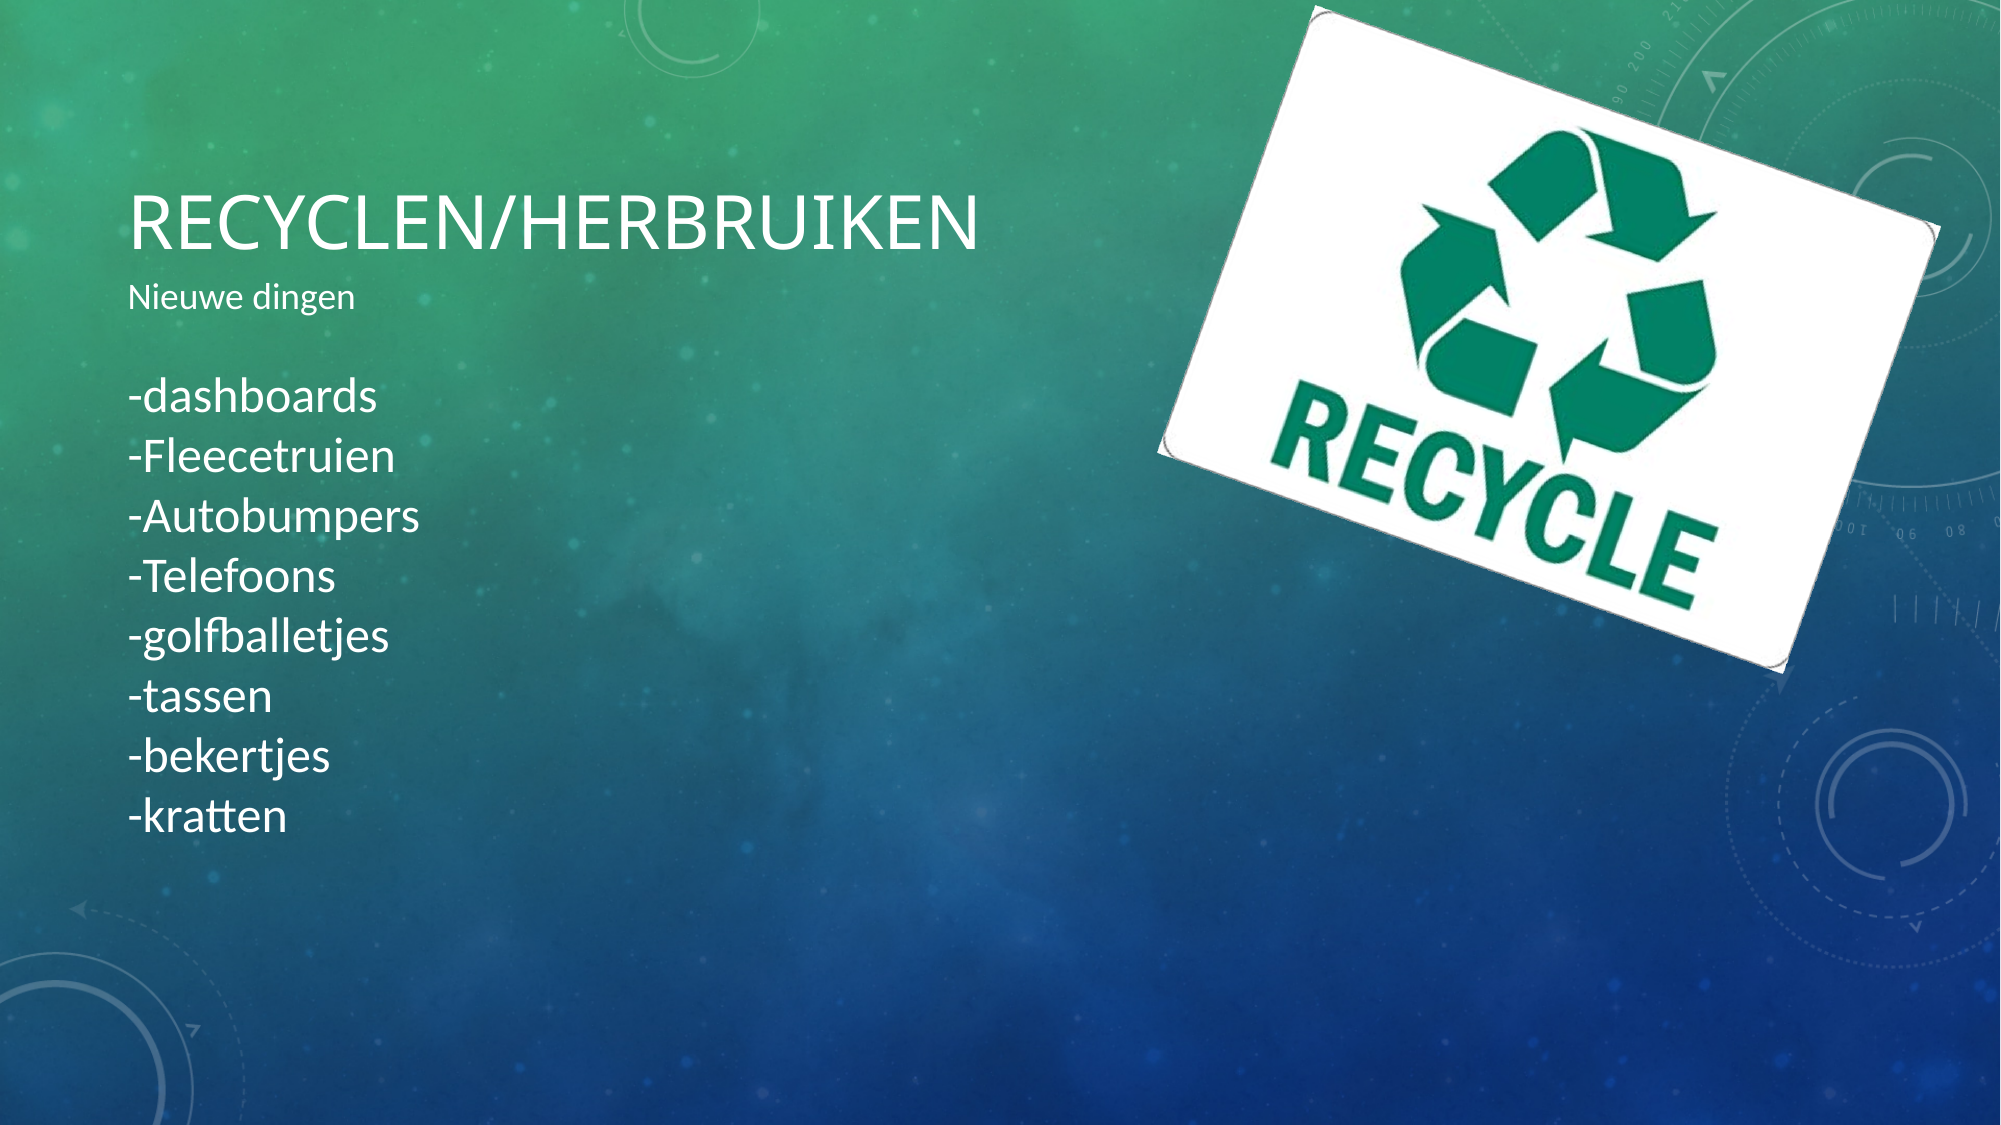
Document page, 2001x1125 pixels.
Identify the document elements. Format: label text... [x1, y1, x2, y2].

title Recyclen/herbruiken [1586, 99, 1775, 166]
title Recyclen/herbruiken [112, 99, 1280, 339]
picture [1156, 4, 1941, 674]
text_box Nieuwe dingen -dashboards -Fleecetruien -Autobumpers -Telefoons -golfballetjes -tassen -bekertjes -kratten [112, 264, 808, 962]
